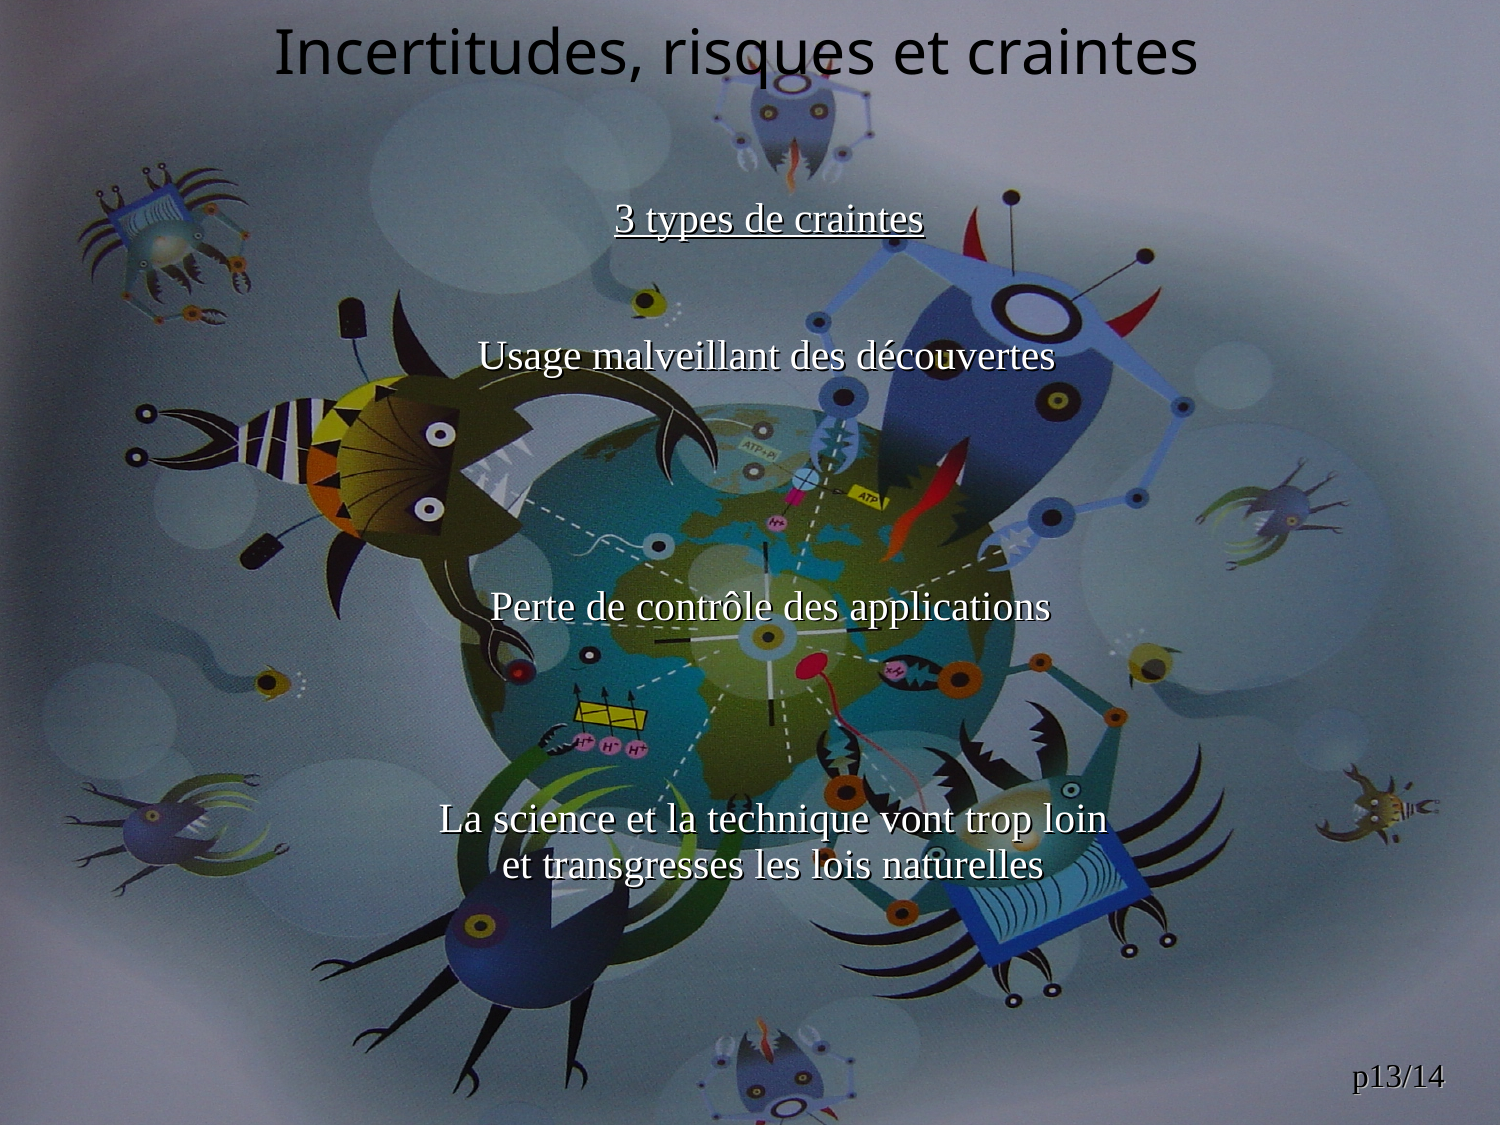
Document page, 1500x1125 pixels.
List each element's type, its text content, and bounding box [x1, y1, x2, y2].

picture [0, 0, 1500, 1125]
text_box p13/14 [1337, 1050, 1461, 1103]
text_box 3 types de craintes [563, 187, 976, 250]
text_box La science et la technique vont trop loin et transgresses les lois naturelles [353, 787, 1194, 896]
title Incertitudes, risques et craintes [162, 0, 1313, 100]
text_box Perte de contrôle des applications [474, 575, 1193, 637]
text_box Usage malveillant des découvertes [462, 324, 1188, 387]
